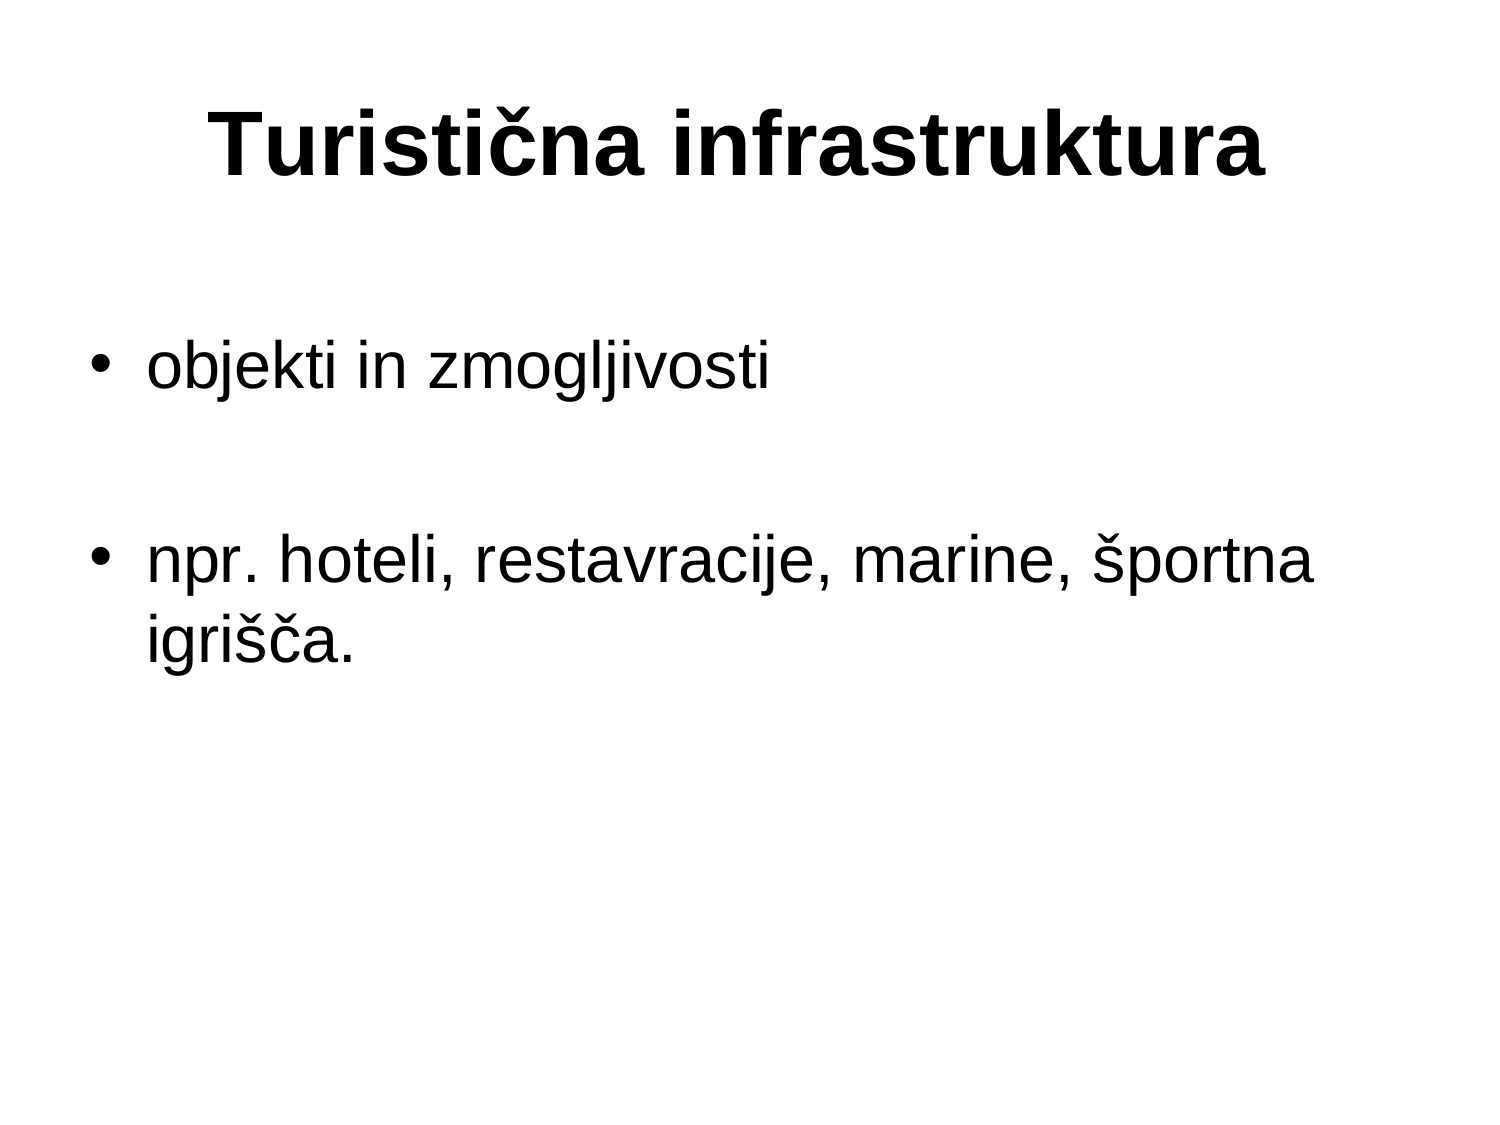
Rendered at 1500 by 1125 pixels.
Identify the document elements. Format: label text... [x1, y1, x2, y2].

title Turistična infrastruktura [75, 45, 1426, 233]
list objekti in zmogljivosti npr. hoteli, restavracije, marine, športna igrišča. [75, 314, 1426, 1006]
